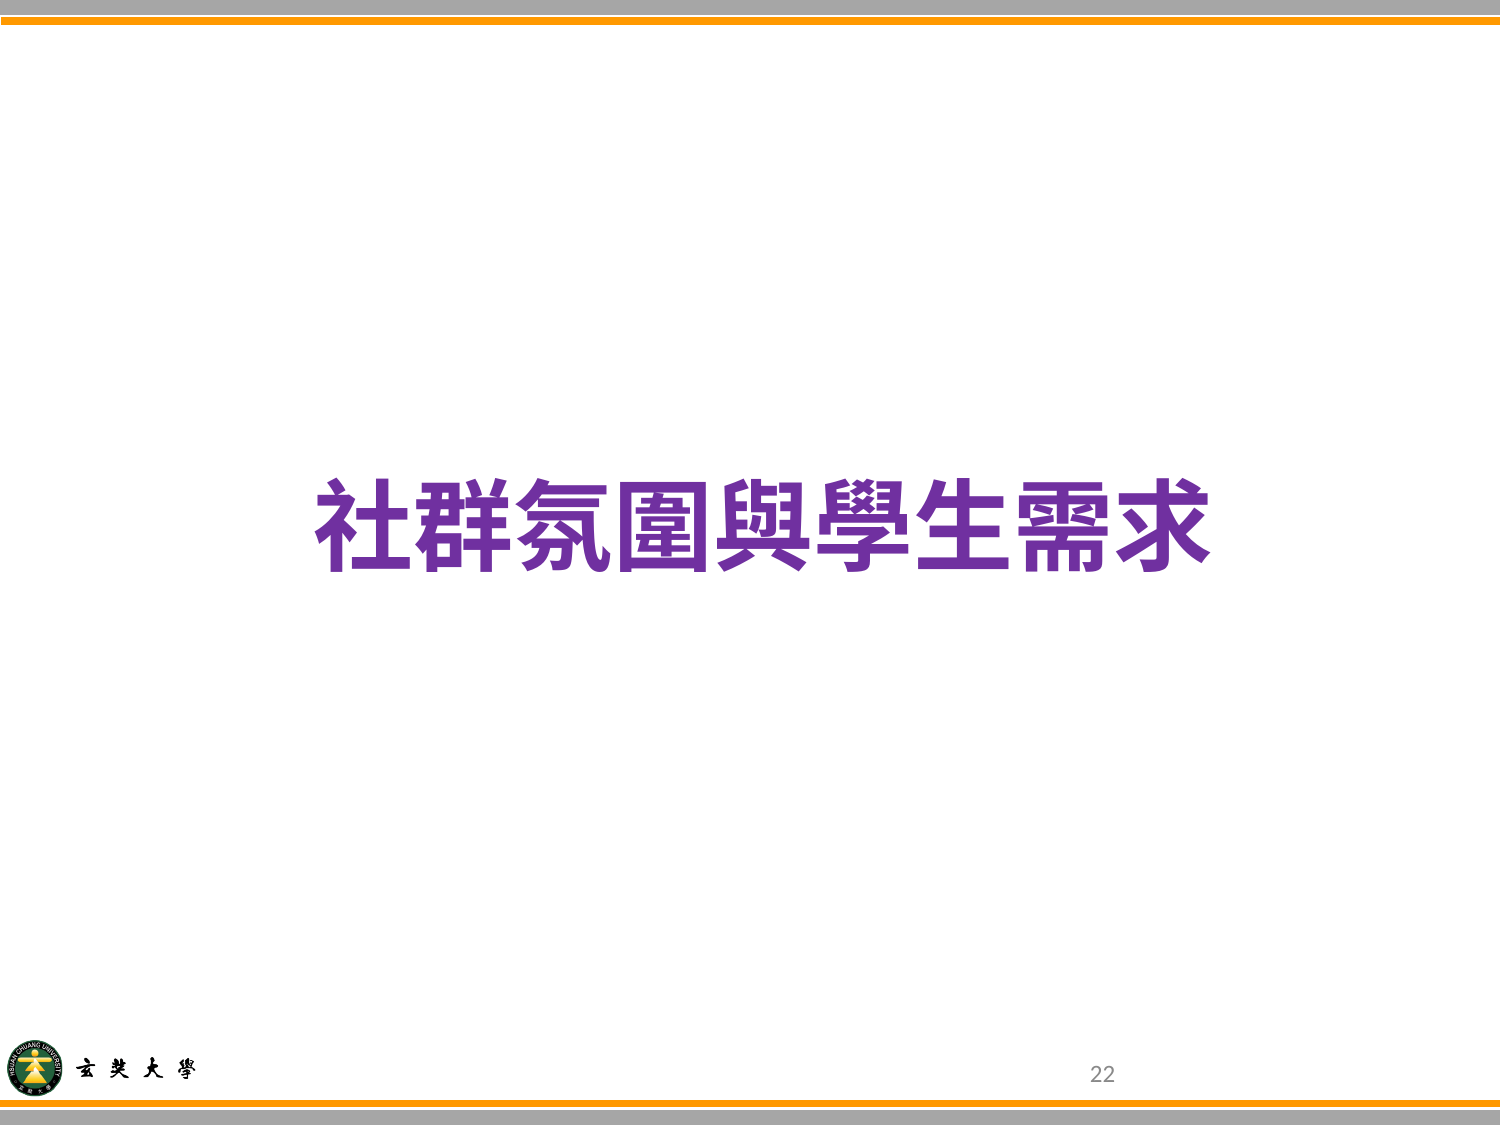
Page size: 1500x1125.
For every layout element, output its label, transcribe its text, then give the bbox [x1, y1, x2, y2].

text_box 22 [1074, 1042, 1426, 1103]
list 社群氛圍與學生需求 [88, 456, 1439, 657]
